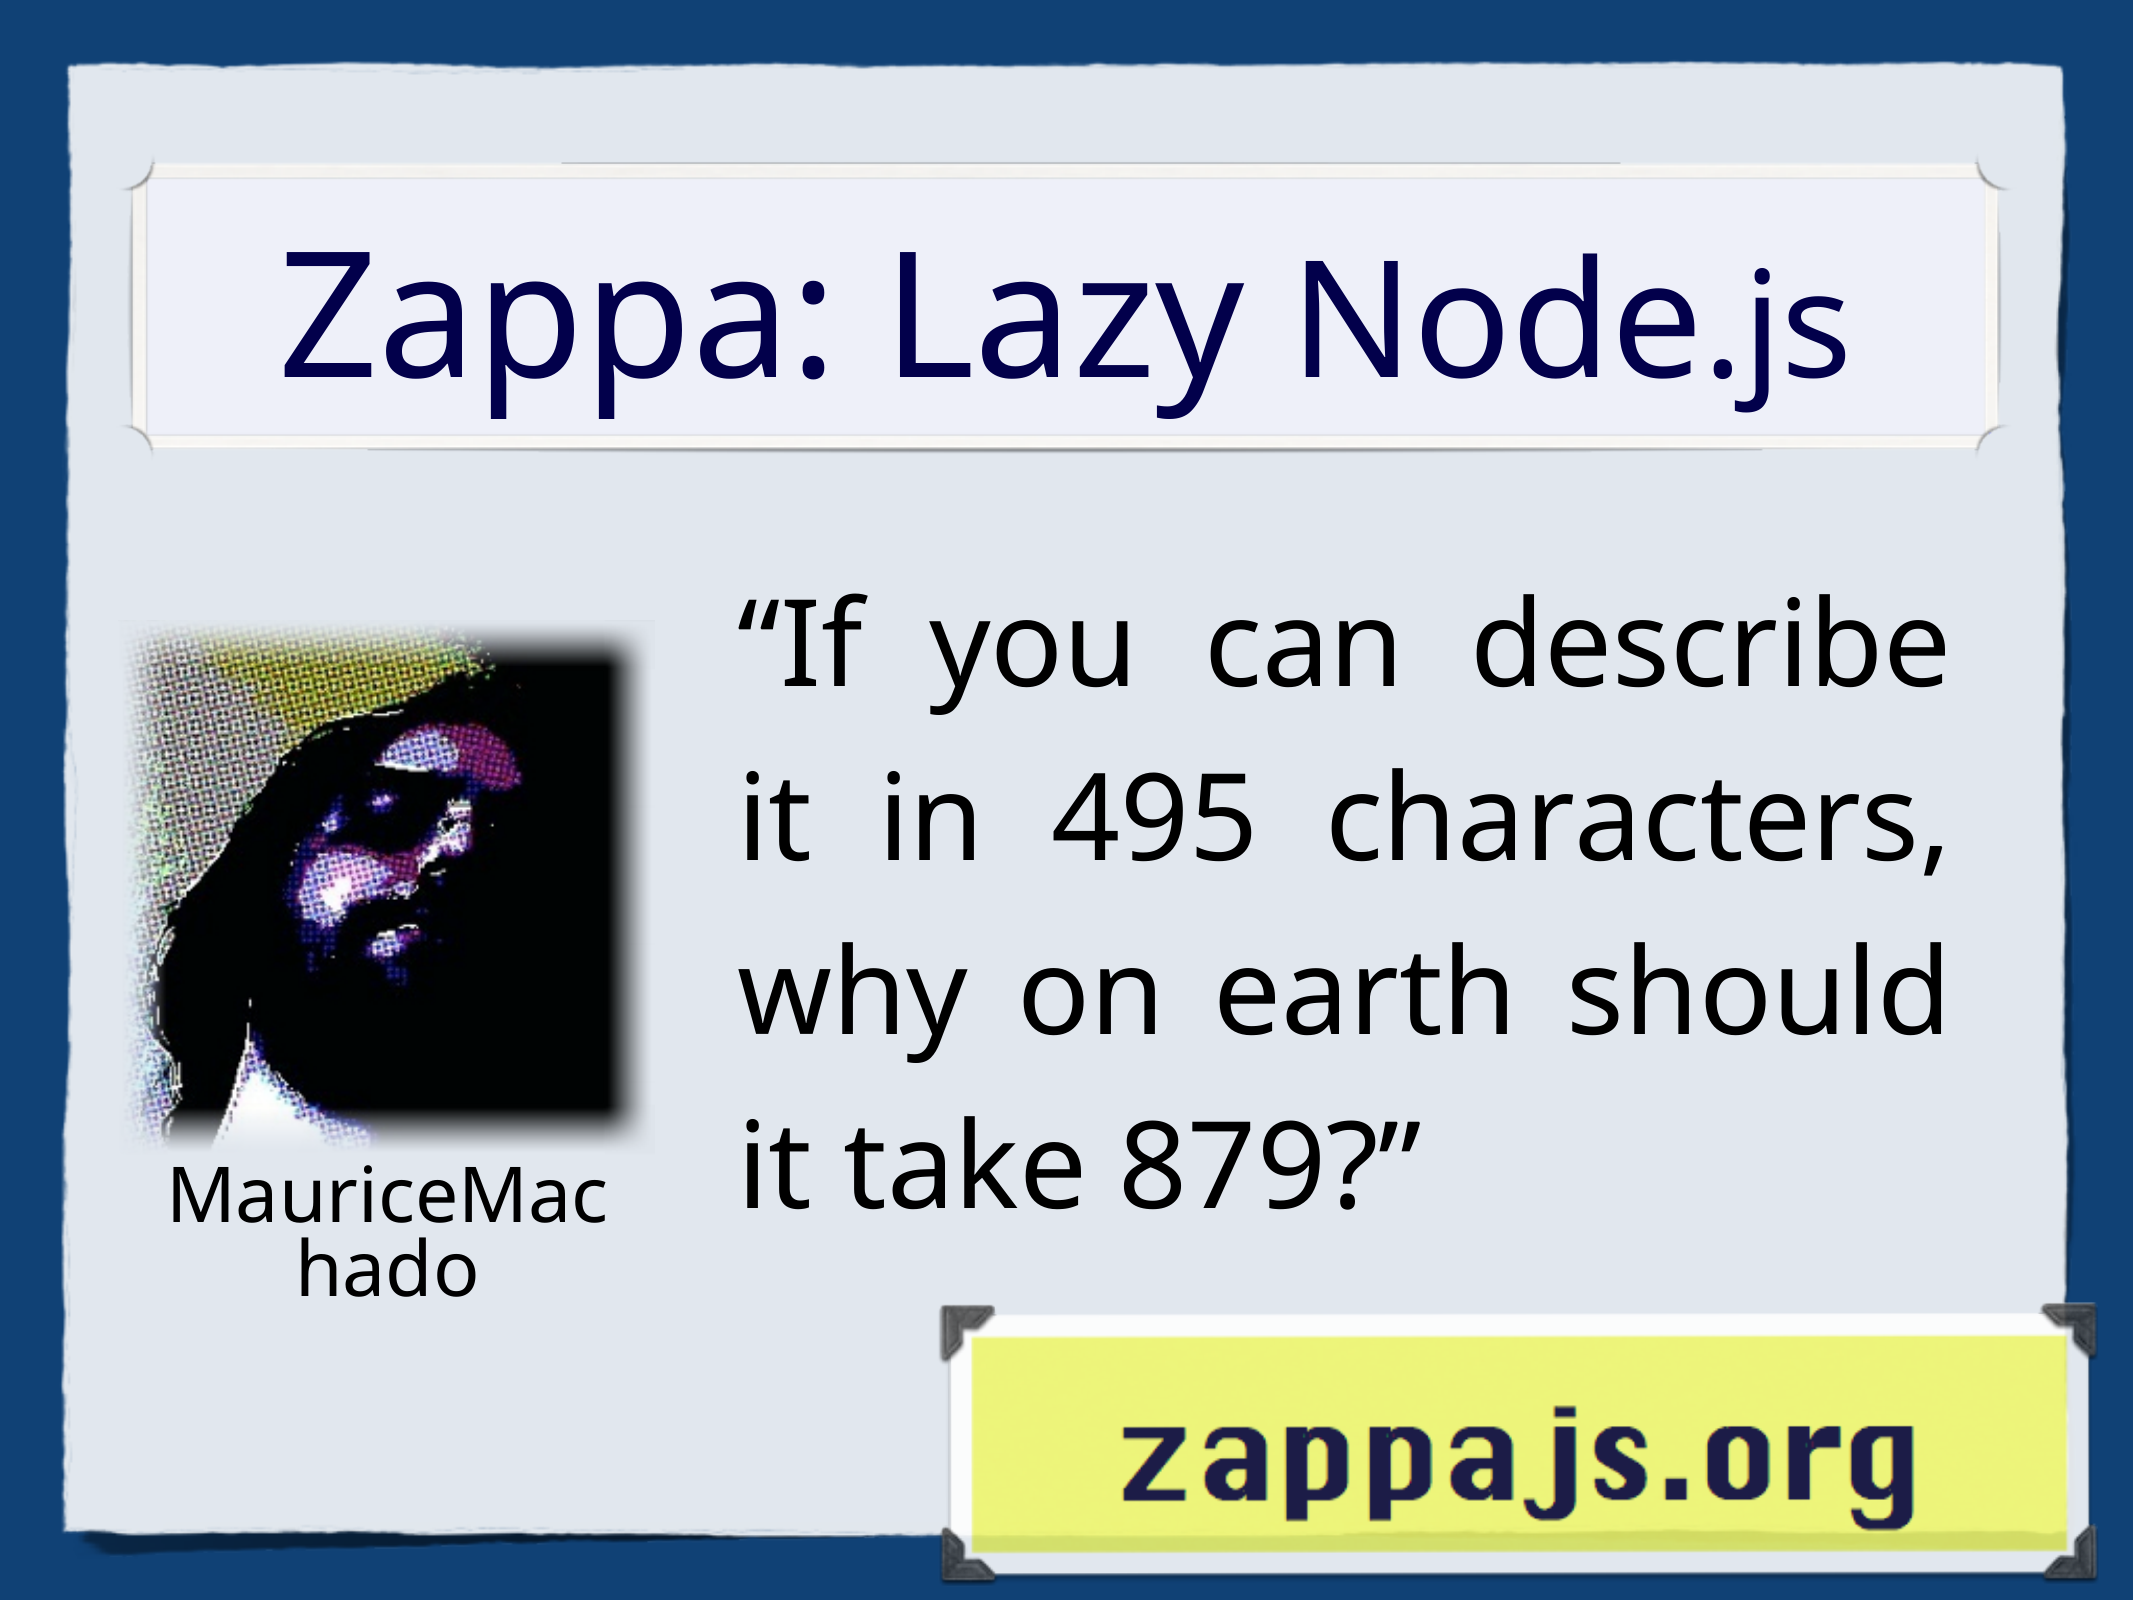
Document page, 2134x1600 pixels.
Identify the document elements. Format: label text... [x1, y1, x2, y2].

text_box “If you can describe it in 495 characters, why on earth should it take 879?” [737, 558, 1953, 1211]
text_box MauriceMachado [160, 1123, 615, 1352]
picture [54, 52, 2126, 1600]
